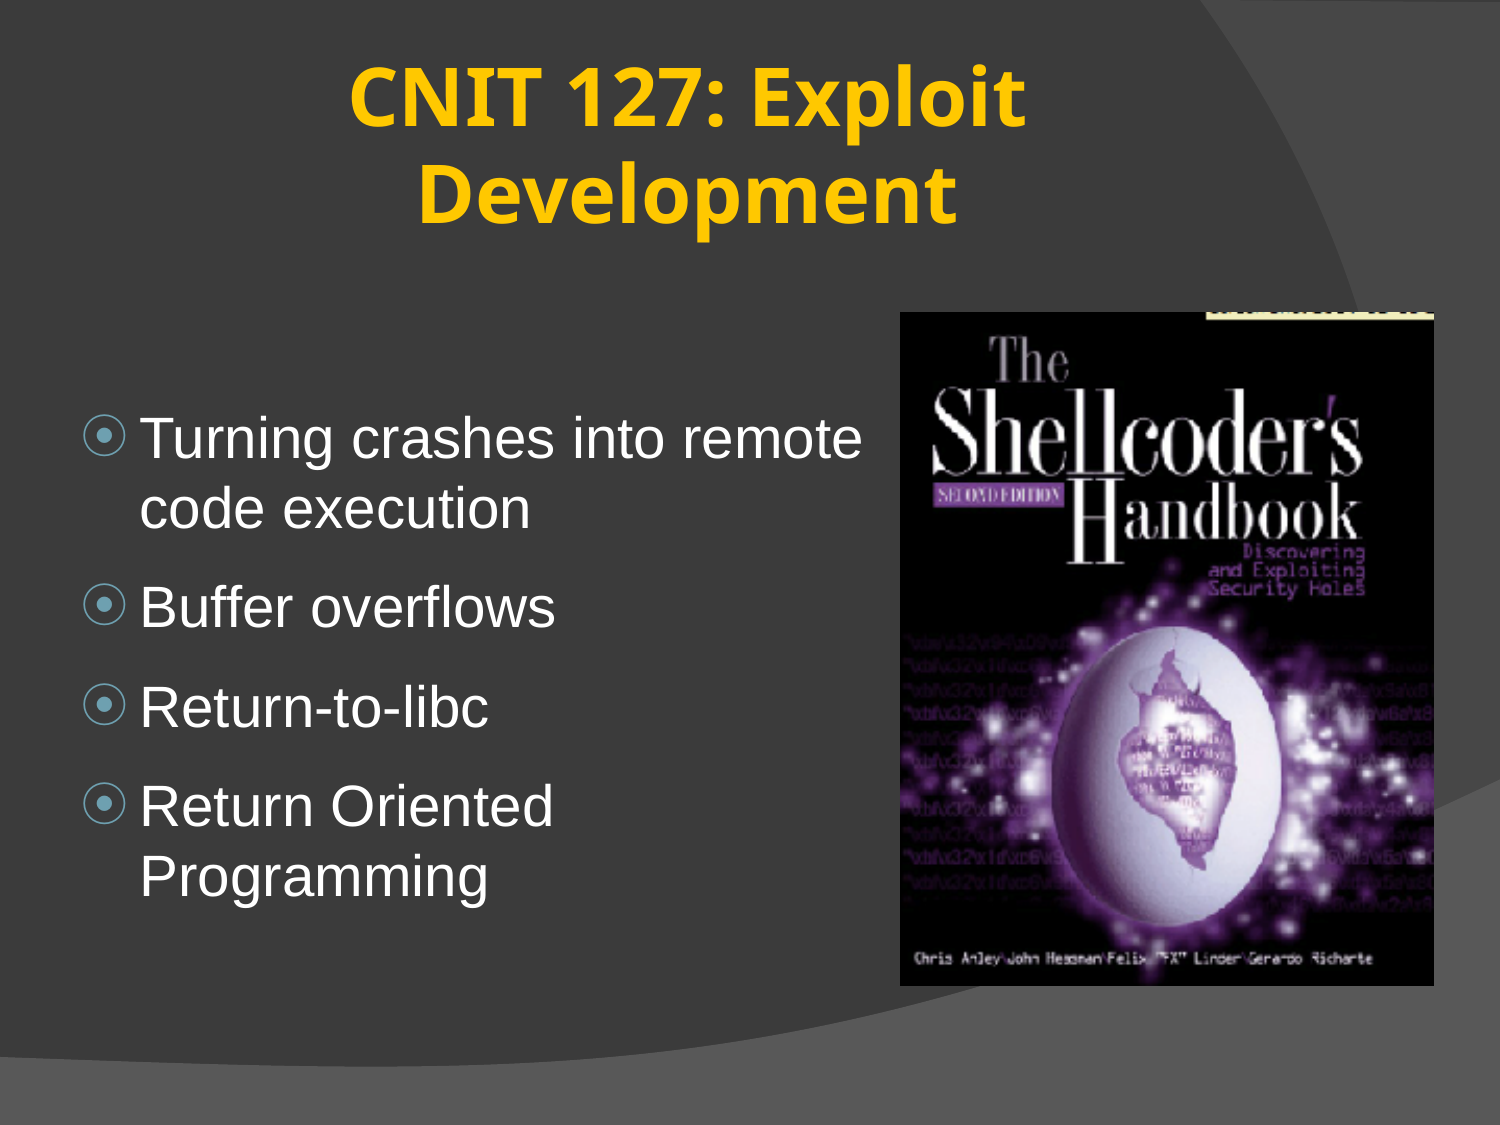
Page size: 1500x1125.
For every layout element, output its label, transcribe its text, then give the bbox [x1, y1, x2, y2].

picture [900, 312, 1434, 986]
title CNIT 127: Exploit Development [75, 45, 1300, 233]
list Turning crashes into remote code execution Buffer overflows Return-to-libc Return Oriented Programming [75, 399, 900, 1013]
